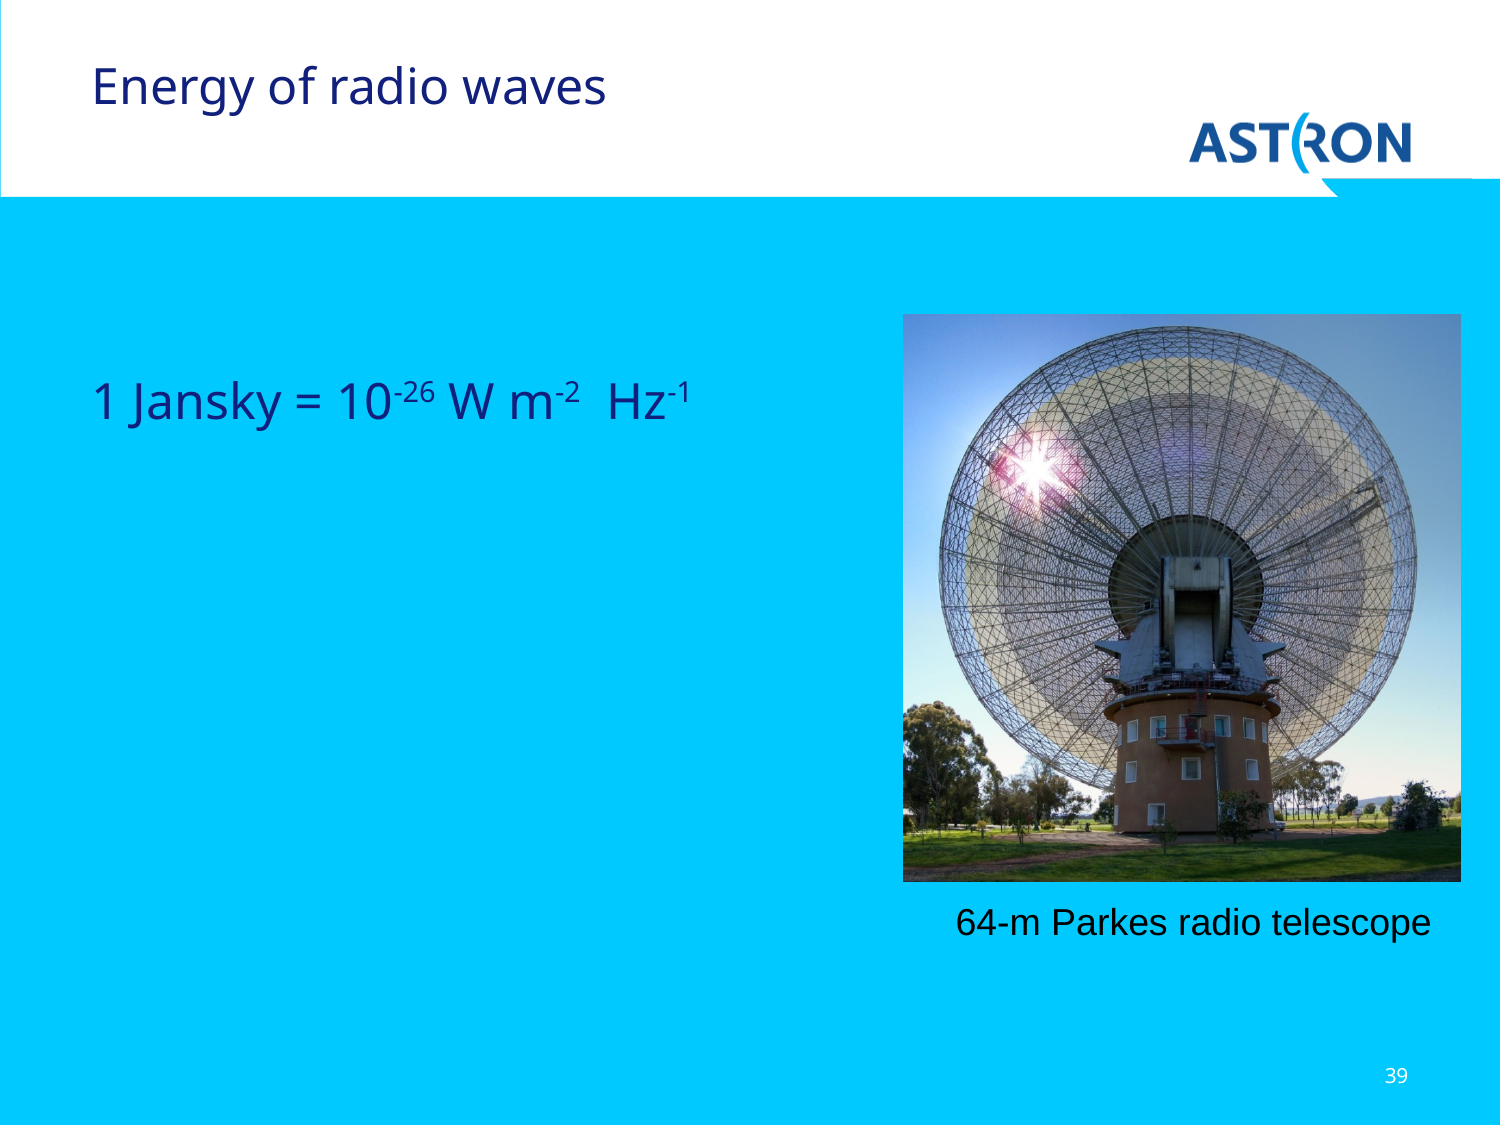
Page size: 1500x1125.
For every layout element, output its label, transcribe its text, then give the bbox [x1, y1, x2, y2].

text_box <number> [1208, 1062, 1409, 1125]
picture [904, 315, 1460, 881]
text_box 64-m Parkes radio telescope [940, 893, 1447, 951]
text_box Energy of radio waves [76, 47, 1199, 195]
picture [0, 0, 1500, 196]
text_box 1 Jansky = 10-26 W m-2 Hz-1 [76, 350, 916, 725]
